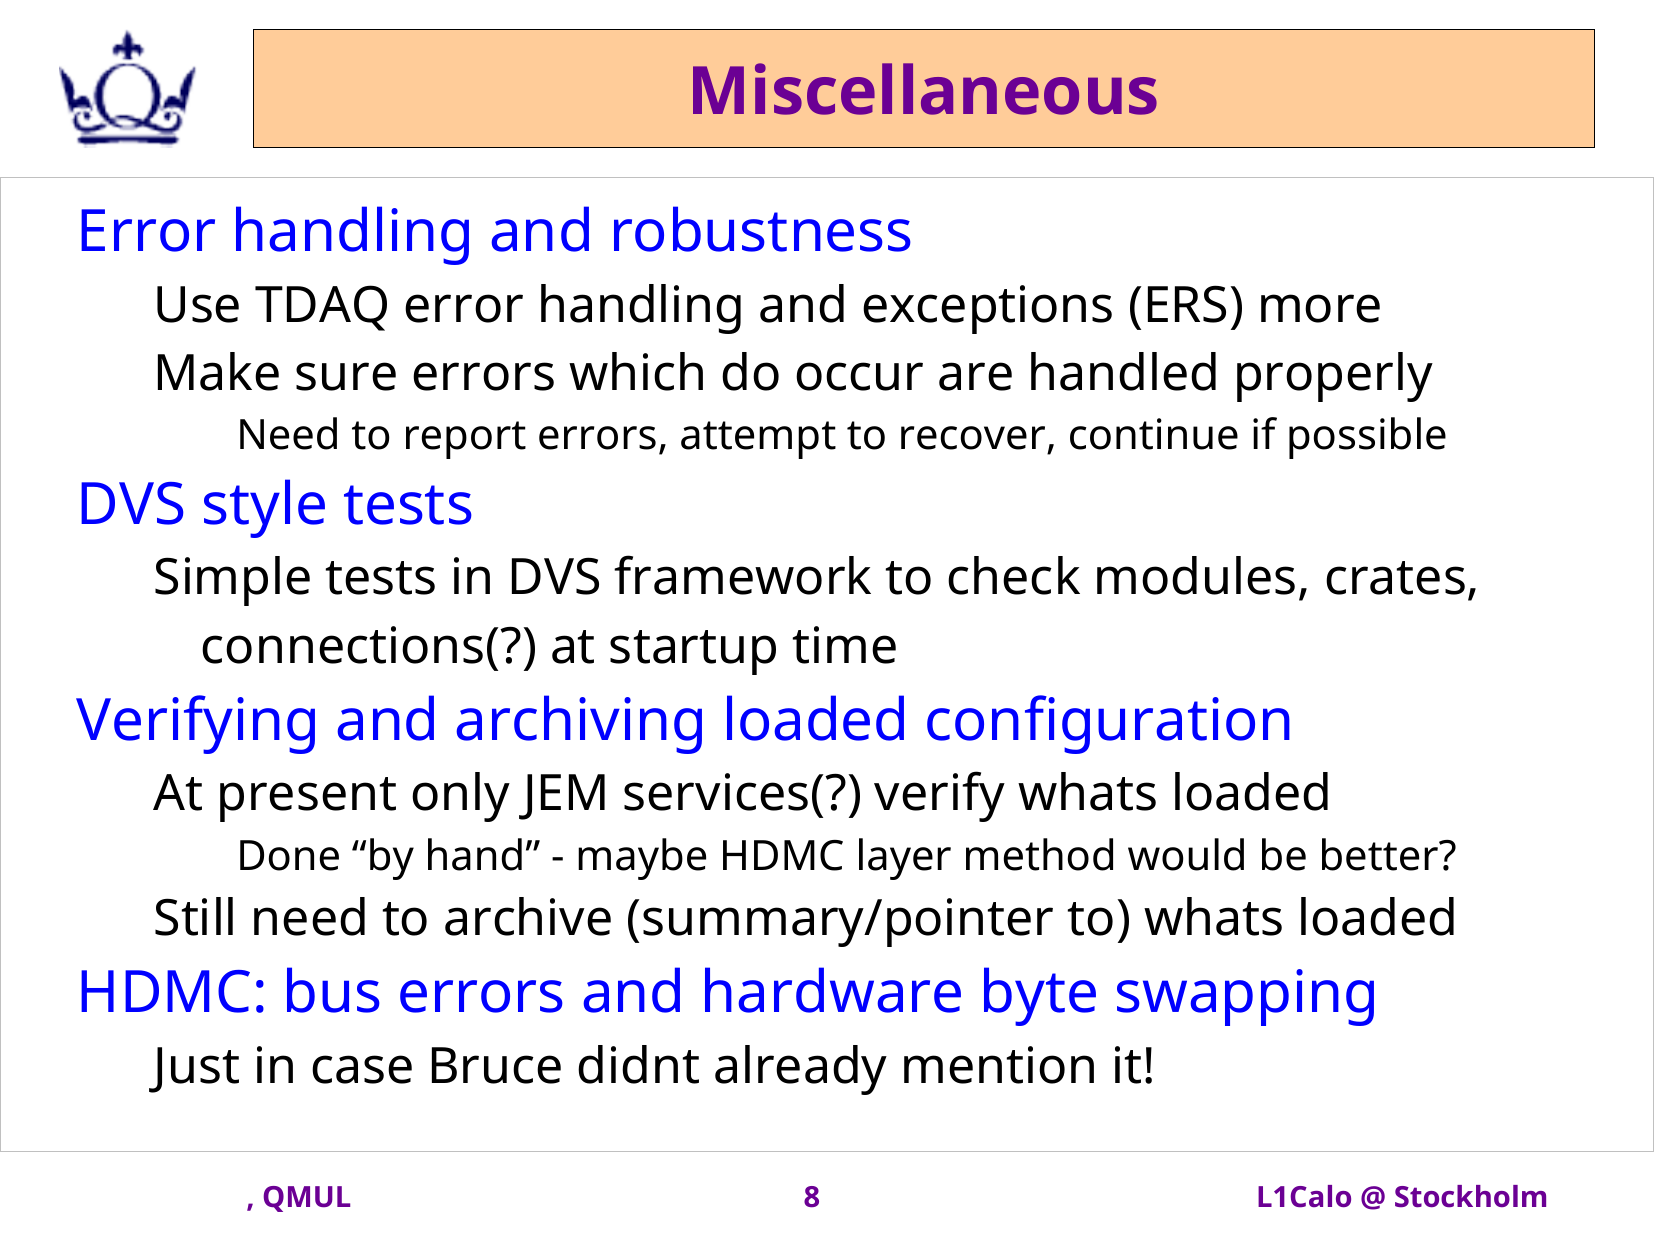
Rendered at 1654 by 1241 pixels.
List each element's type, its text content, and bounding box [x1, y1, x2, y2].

list Error handling and robustness Use TDAQ error handling and exceptions (ERS) more Make sure errors which do occur are handled properly Need to report errors, attempt to recover, continue if possible DVS style tests Simple tests in DVS framework to check modules, crates, connections(?) at startup time Verifying and archiving loaded configuration At present only JEM services(?) verify whats loaded Done “by hand” - maybe HDMC layer method would be better? Still need to archive (summary/pointer to) whats loaded HDMC: bus errors and hardware byte swapping Just in case Bruce didnt already mention it! [59, 189, 1603, 1122]
title Miscellaneous [253, 29, 1595, 148]
picture [59, 29, 200, 148]
